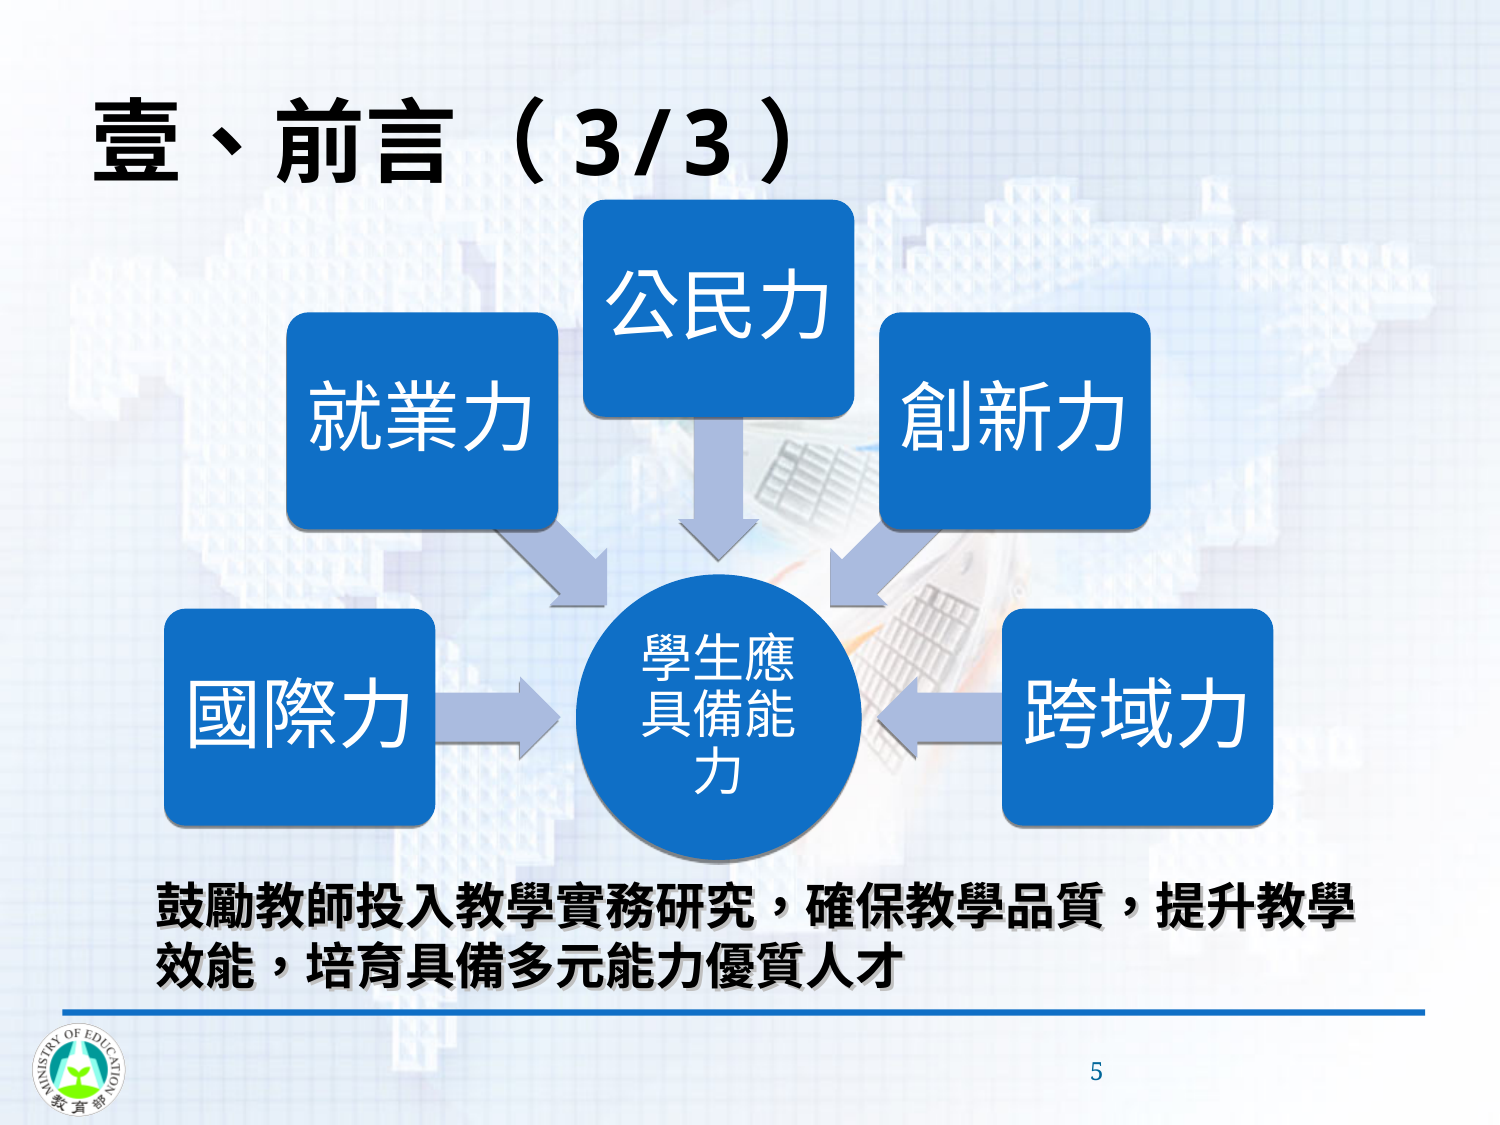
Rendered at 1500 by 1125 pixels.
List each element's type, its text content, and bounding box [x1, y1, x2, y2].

text_box 公民力 [583, 199, 855, 417]
text_box 創新力 [879, 312, 1151, 530]
text_box 學生應具備能力 [576, 574, 862, 860]
text_box [830, 519, 941, 606]
text_box [1074, 1042, 1426, 1103]
text_box [497, 519, 608, 606]
text_box [436, 676, 561, 758]
text_box [678, 417, 760, 560]
title 壹、前言（3/3） [75, 45, 1426, 233]
text_box 鼓勵教師投入教學實務研究，確保教學品質，提升教學效能，培育具備多元能力優質人才 [140, 867, 1372, 1004]
text_box 就業力 [286, 312, 559, 530]
text_box 跨域力 [1002, 608, 1274, 826]
text_box [876, 676, 1002, 758]
text_box 國際力 [164, 608, 436, 826]
